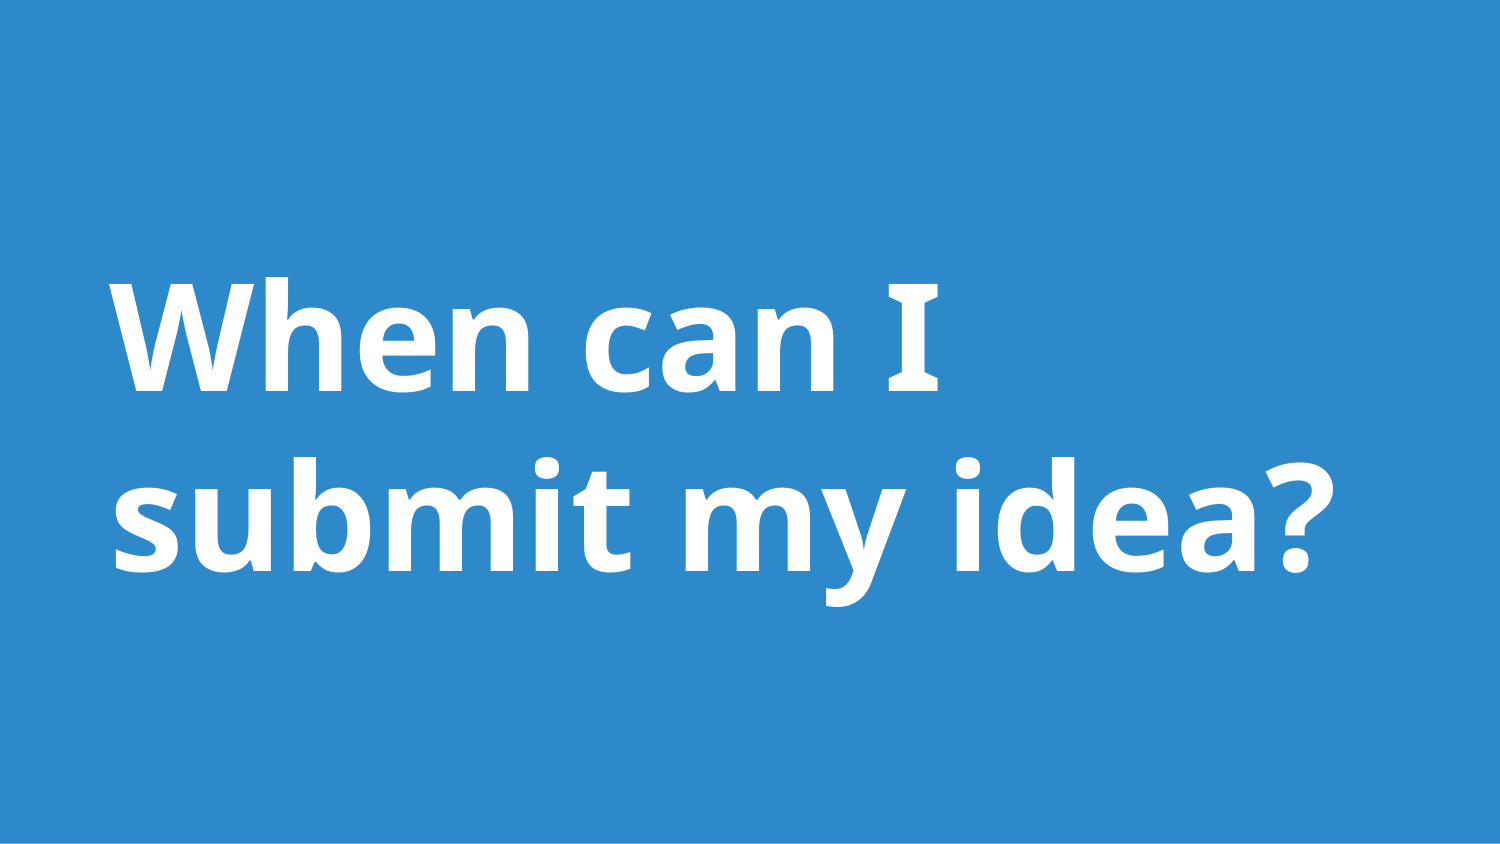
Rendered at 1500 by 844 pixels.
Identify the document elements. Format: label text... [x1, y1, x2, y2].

text_box When can I submit my idea? [106, 78, 1394, 765]
